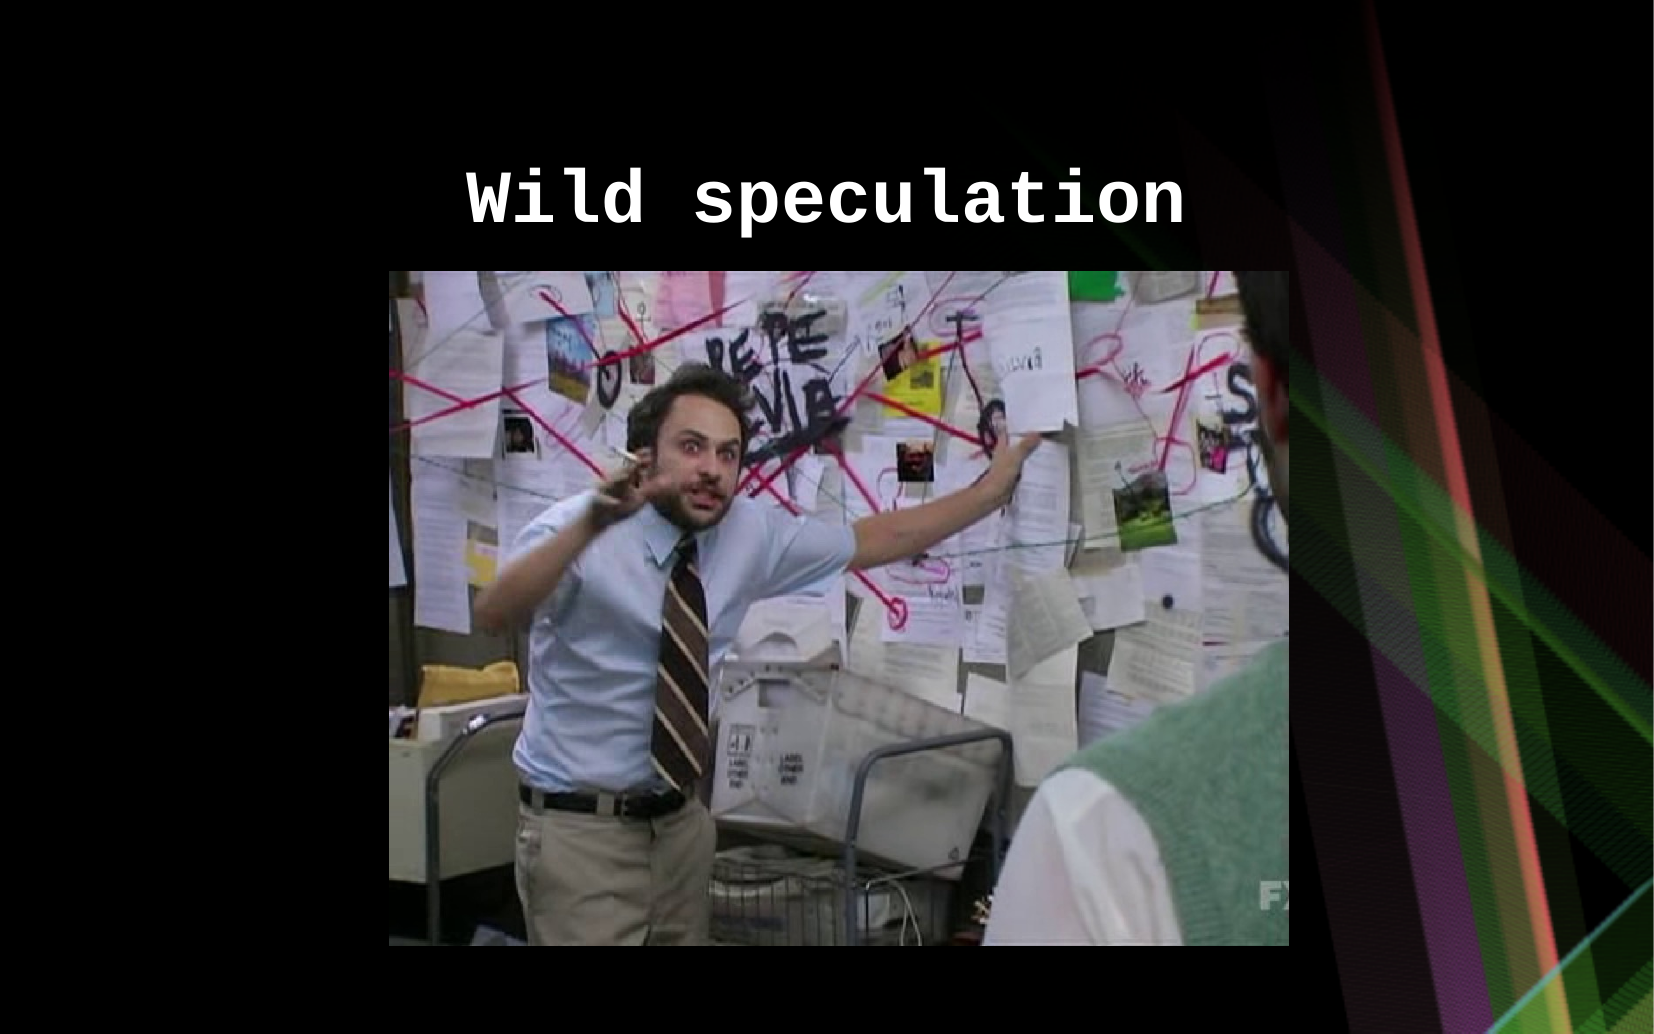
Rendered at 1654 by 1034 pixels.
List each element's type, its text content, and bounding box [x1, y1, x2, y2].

subtitle Wild speculation [82, 100, 1571, 901]
picture [0, 0, 1654, 1034]
